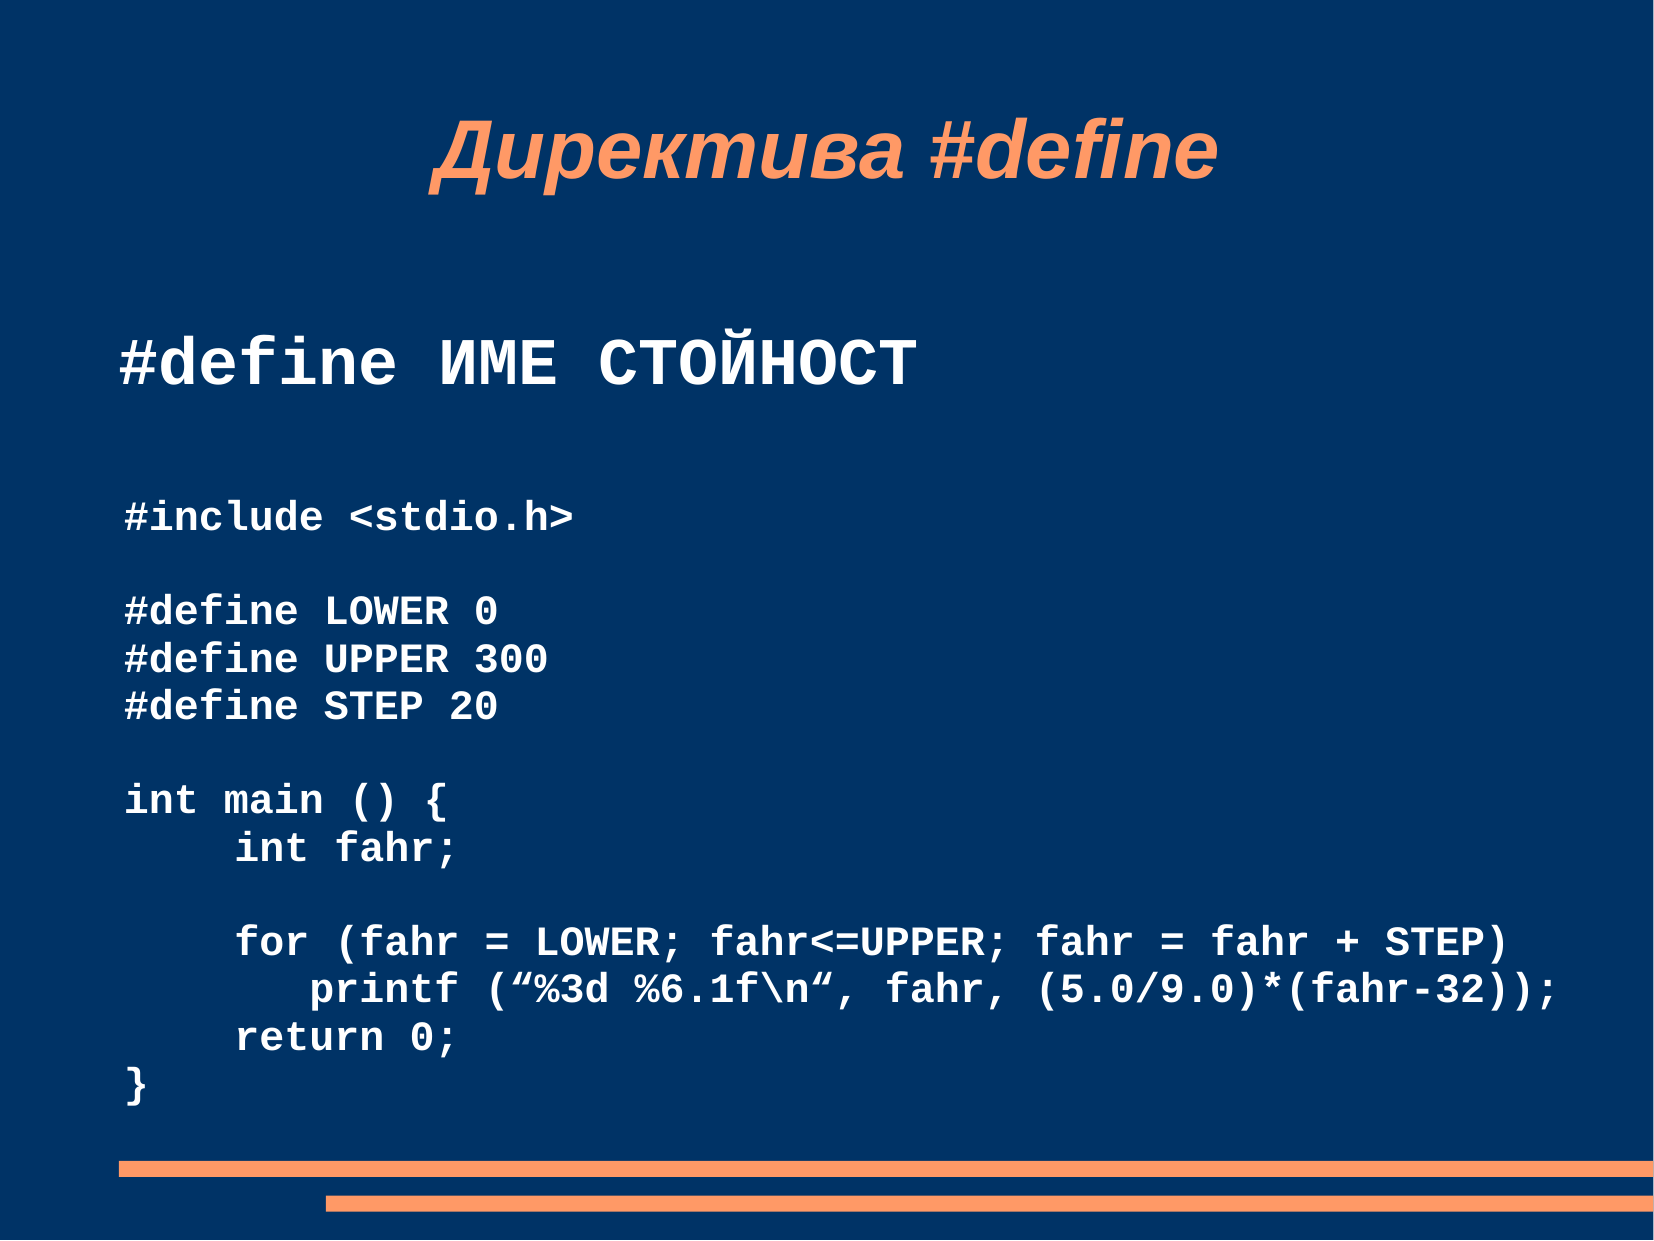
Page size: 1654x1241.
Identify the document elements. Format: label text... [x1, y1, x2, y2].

text_box #define ИМЕ СТОЙНОСТ [118, 262, 1313, 472]
title Директива #define [121, 46, 1534, 254]
subtitle #include <stdio.h> #define LOWER 0 #define UPPER 300 #define STEP 20 int main () { int fahr; for (fahr = LOWER; fahr<=UPPER; fahr = fahr + STEP) printf (“%3d %6.1f\n“, fahr, (5.0/9.0)*(fahr-32)); return 0; } [88, 492, 1576, 1114]
